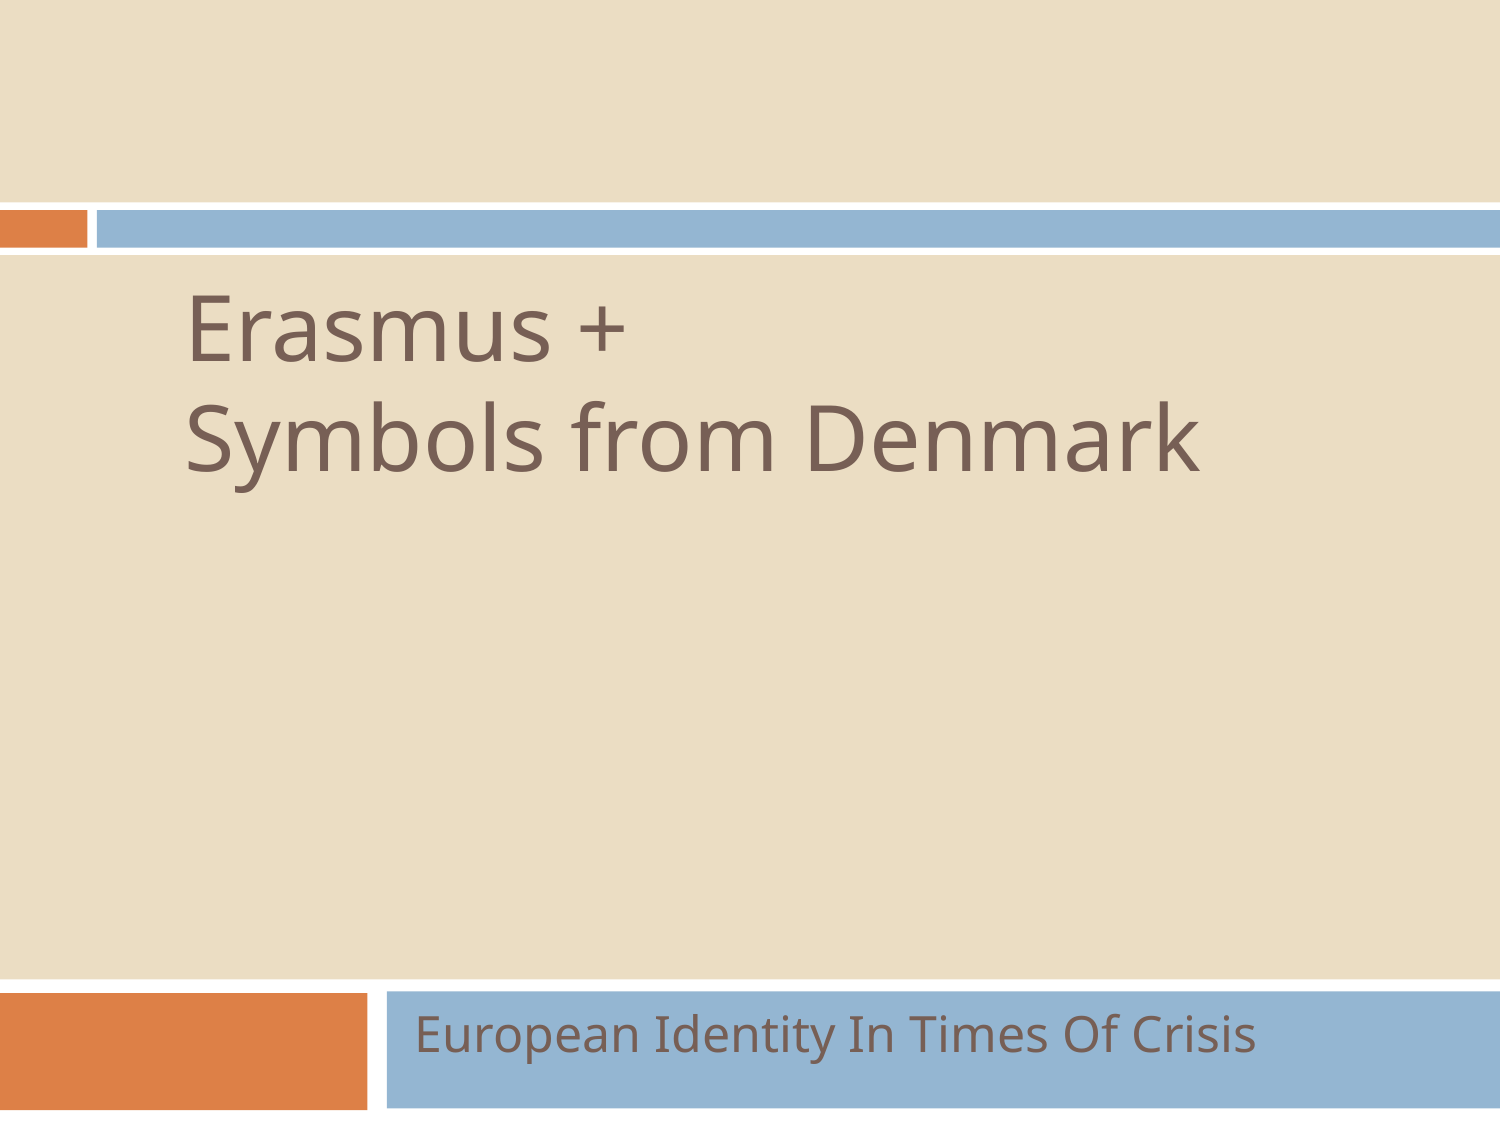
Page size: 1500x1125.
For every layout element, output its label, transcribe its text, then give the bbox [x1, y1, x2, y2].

title Erasmus + Symbols from Denmark [169, 262, 1233, 563]
subtitle European Identity In Times Of Crisis [400, 995, 1500, 1109]
